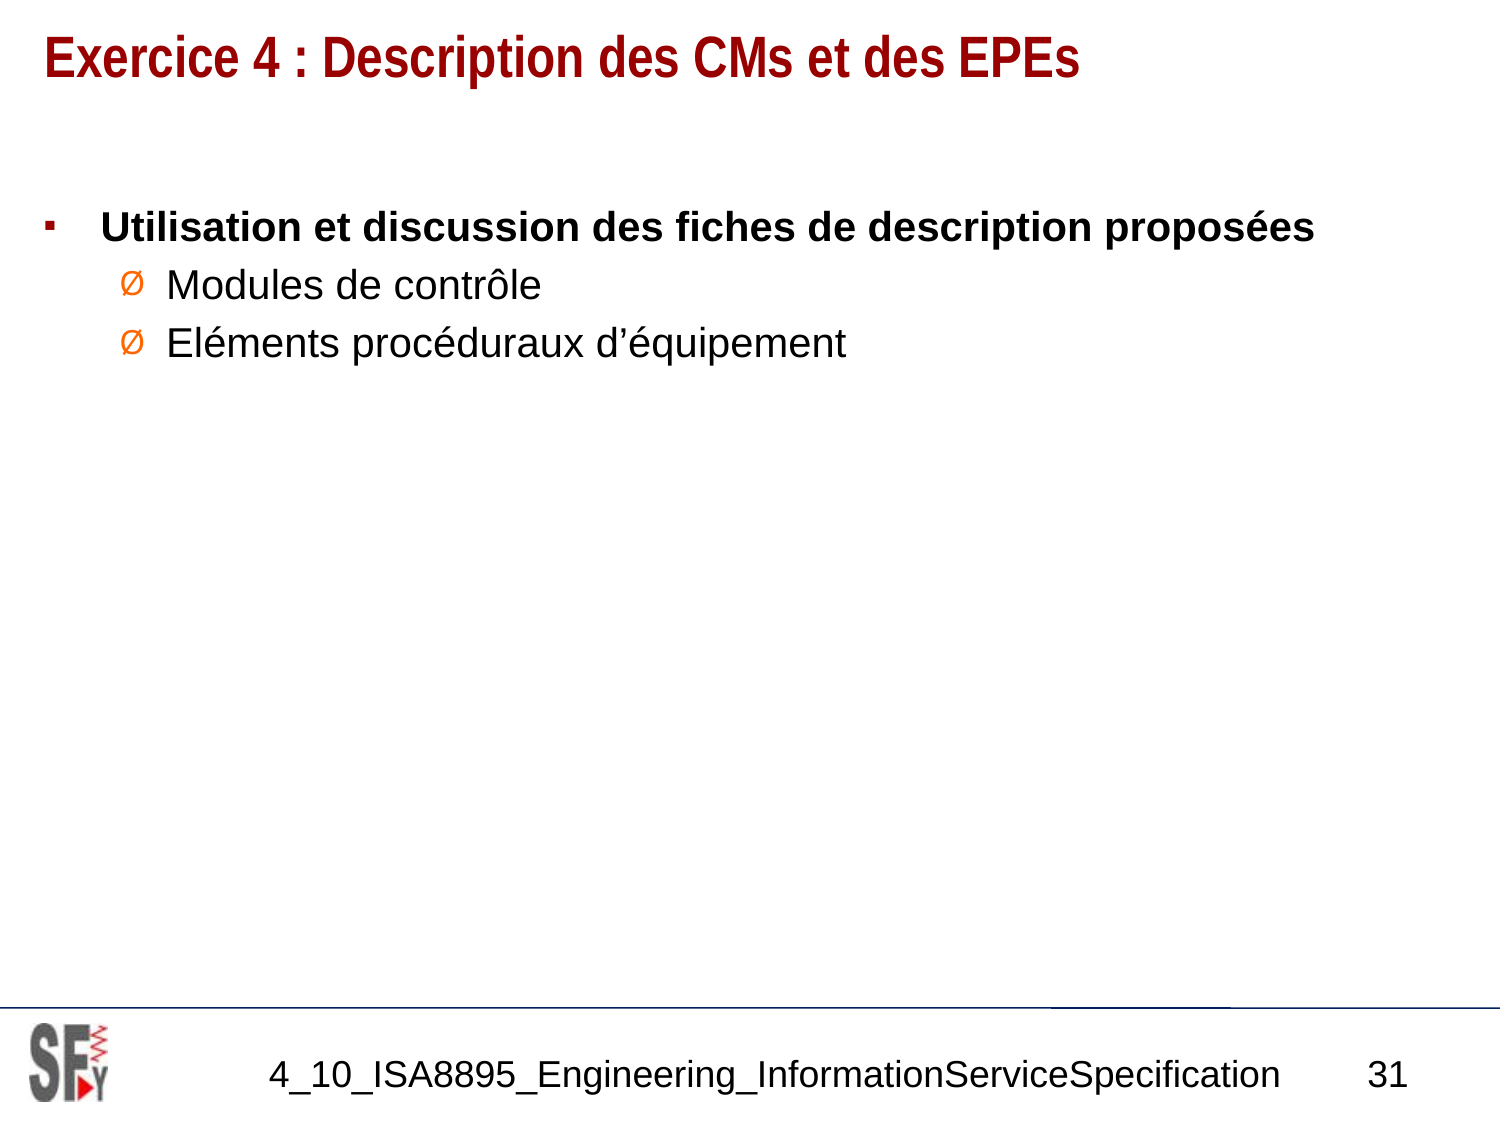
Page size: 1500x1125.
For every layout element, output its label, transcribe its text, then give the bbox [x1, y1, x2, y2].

title Exercice 4 : Description des CMs et des EPEs [29, 12, 1471, 138]
slide_number <numéro> [1352, 1034, 1490, 1103]
list Utilisation et discussion des fiches de description proposées Modules de contrôle Eléments procéduraux d’équipement [29, 184, 1471, 988]
footer 4_10_ISA8895_Engineering_InformationServiceSpecification [253, 1034, 1336, 1103]
picture [29, 1023, 108, 1102]
